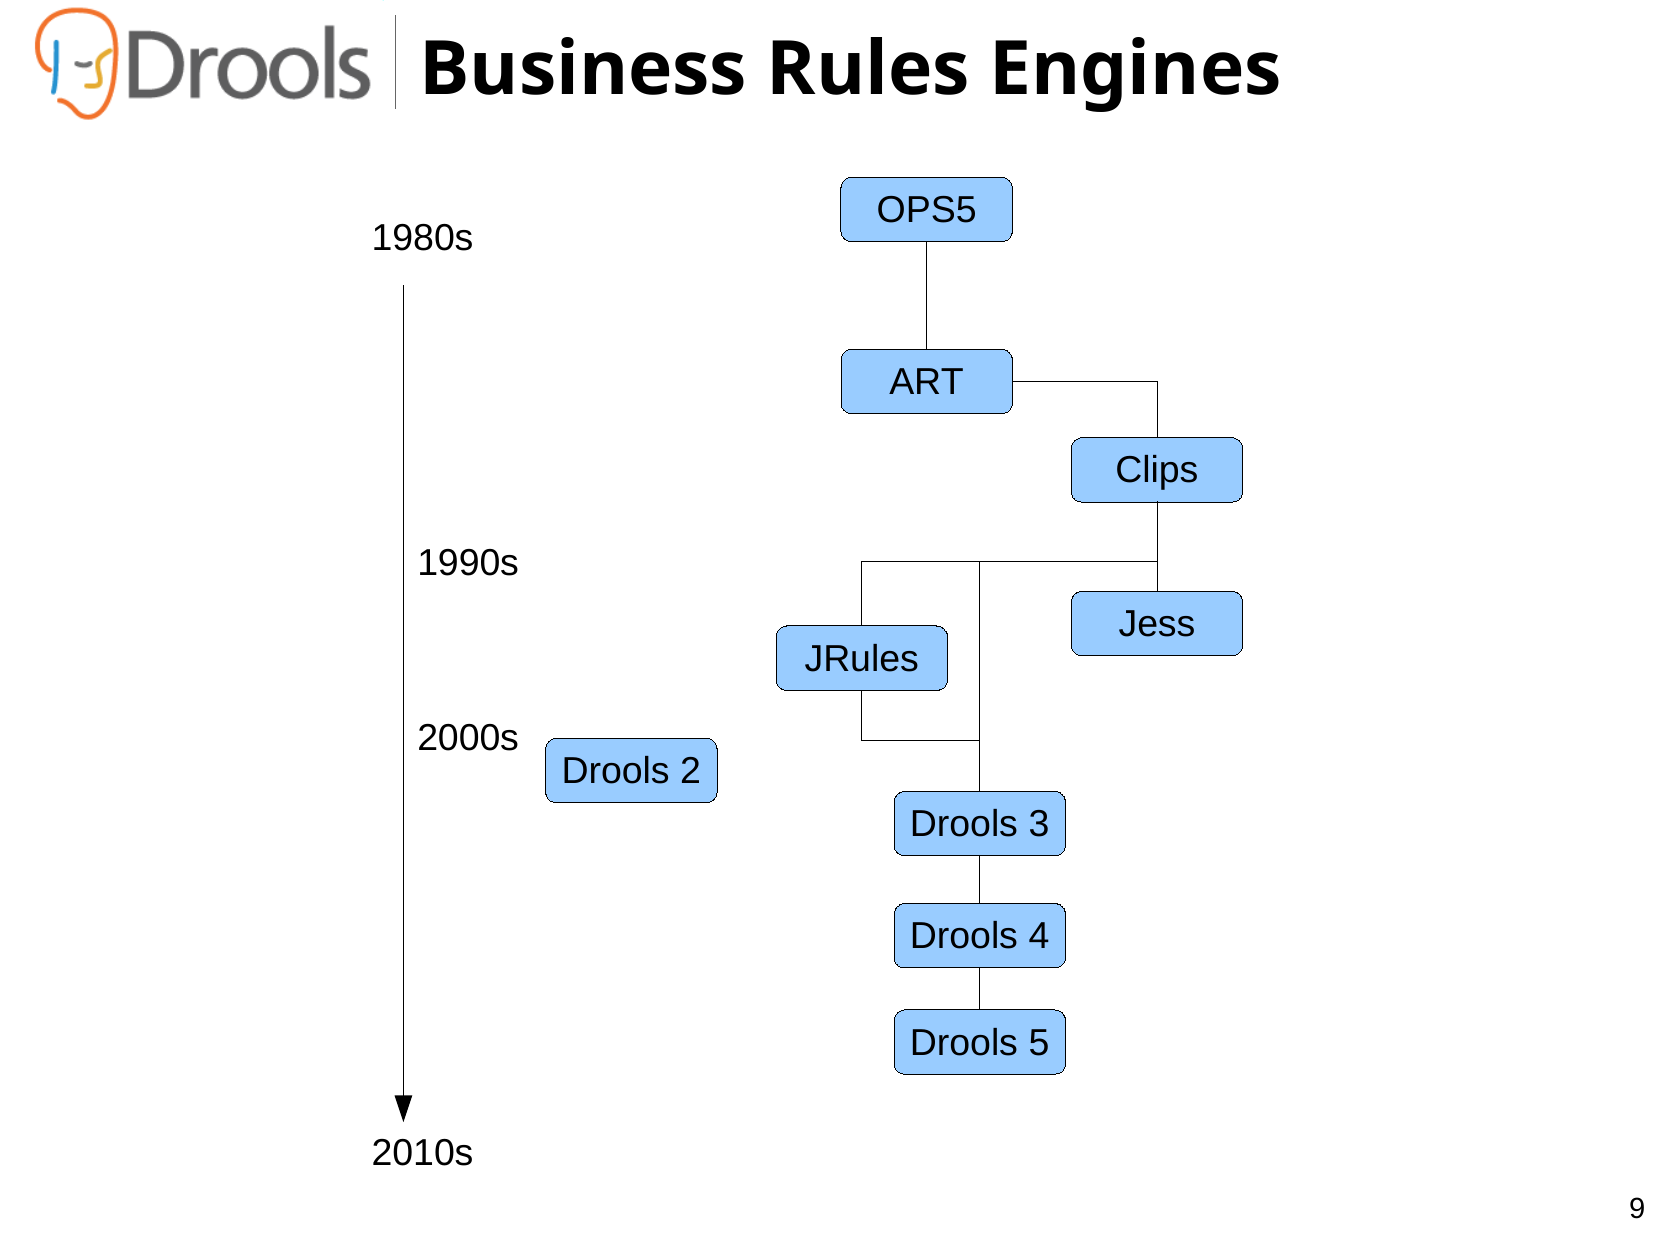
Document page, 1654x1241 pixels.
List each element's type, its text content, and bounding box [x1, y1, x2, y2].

picture [29, 0, 384, 126]
text_box Drools 3 [894, 791, 1066, 856]
text_box 1980s [356, 208, 489, 266]
text_box Drools 2 [545, 738, 718, 803]
text_box 2000s [402, 708, 534, 766]
text_box Drools 5 [894, 1009, 1066, 1075]
text_box Jess [1071, 591, 1243, 656]
text_box JRules [776, 625, 948, 691]
text_box 2010s [356, 1124, 489, 1182]
text_box 1990s [402, 533, 534, 591]
text_box OPS5 [840, 177, 1013, 242]
text_box Drools 4 [894, 903, 1066, 968]
text_box Clips [1071, 437, 1243, 503]
text_box ART [841, 349, 1013, 414]
title Business Rules Engines [419, 12, 1630, 118]
